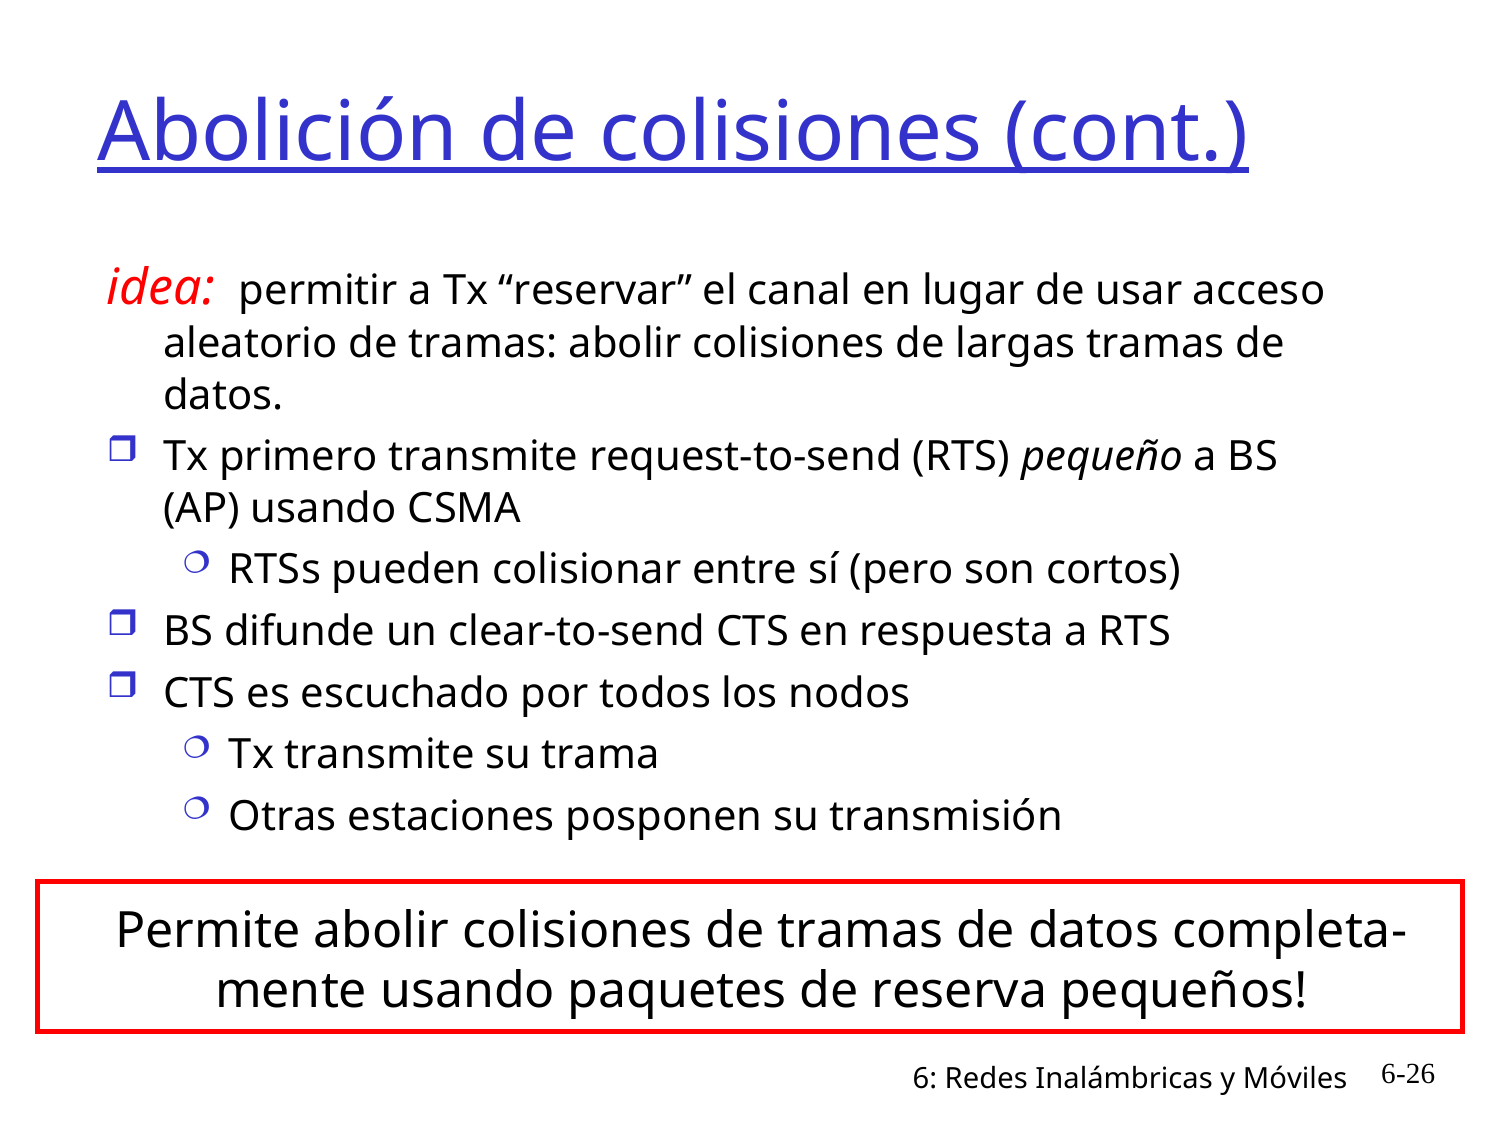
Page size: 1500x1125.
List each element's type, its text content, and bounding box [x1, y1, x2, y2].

list idea: permitir a Tx “reservar” el canal en lugar de usar acceso aleatorio de tramas: abolir colisiones de largas tramas de datos. Tx primero transmite request-to-send (RTS) pequeño a BS (AP) usando CSMA RTSs pueden colisionar entre sí (pero son cortos) BS difunde un clear-to-send CTS en respuesta a RTS CTS es escuchado por todos los nodos Tx transmite su trama Otras estaciones posponen su transmisión [92, 247, 1368, 841]
title Abolición de colisiones (cont.) [82, 34, 1456, 223]
text_box Permite abolir colisiones de tramas de datos completa- mente usando paquetes de reserva pequeños! [100, 890, 1423, 1026]
